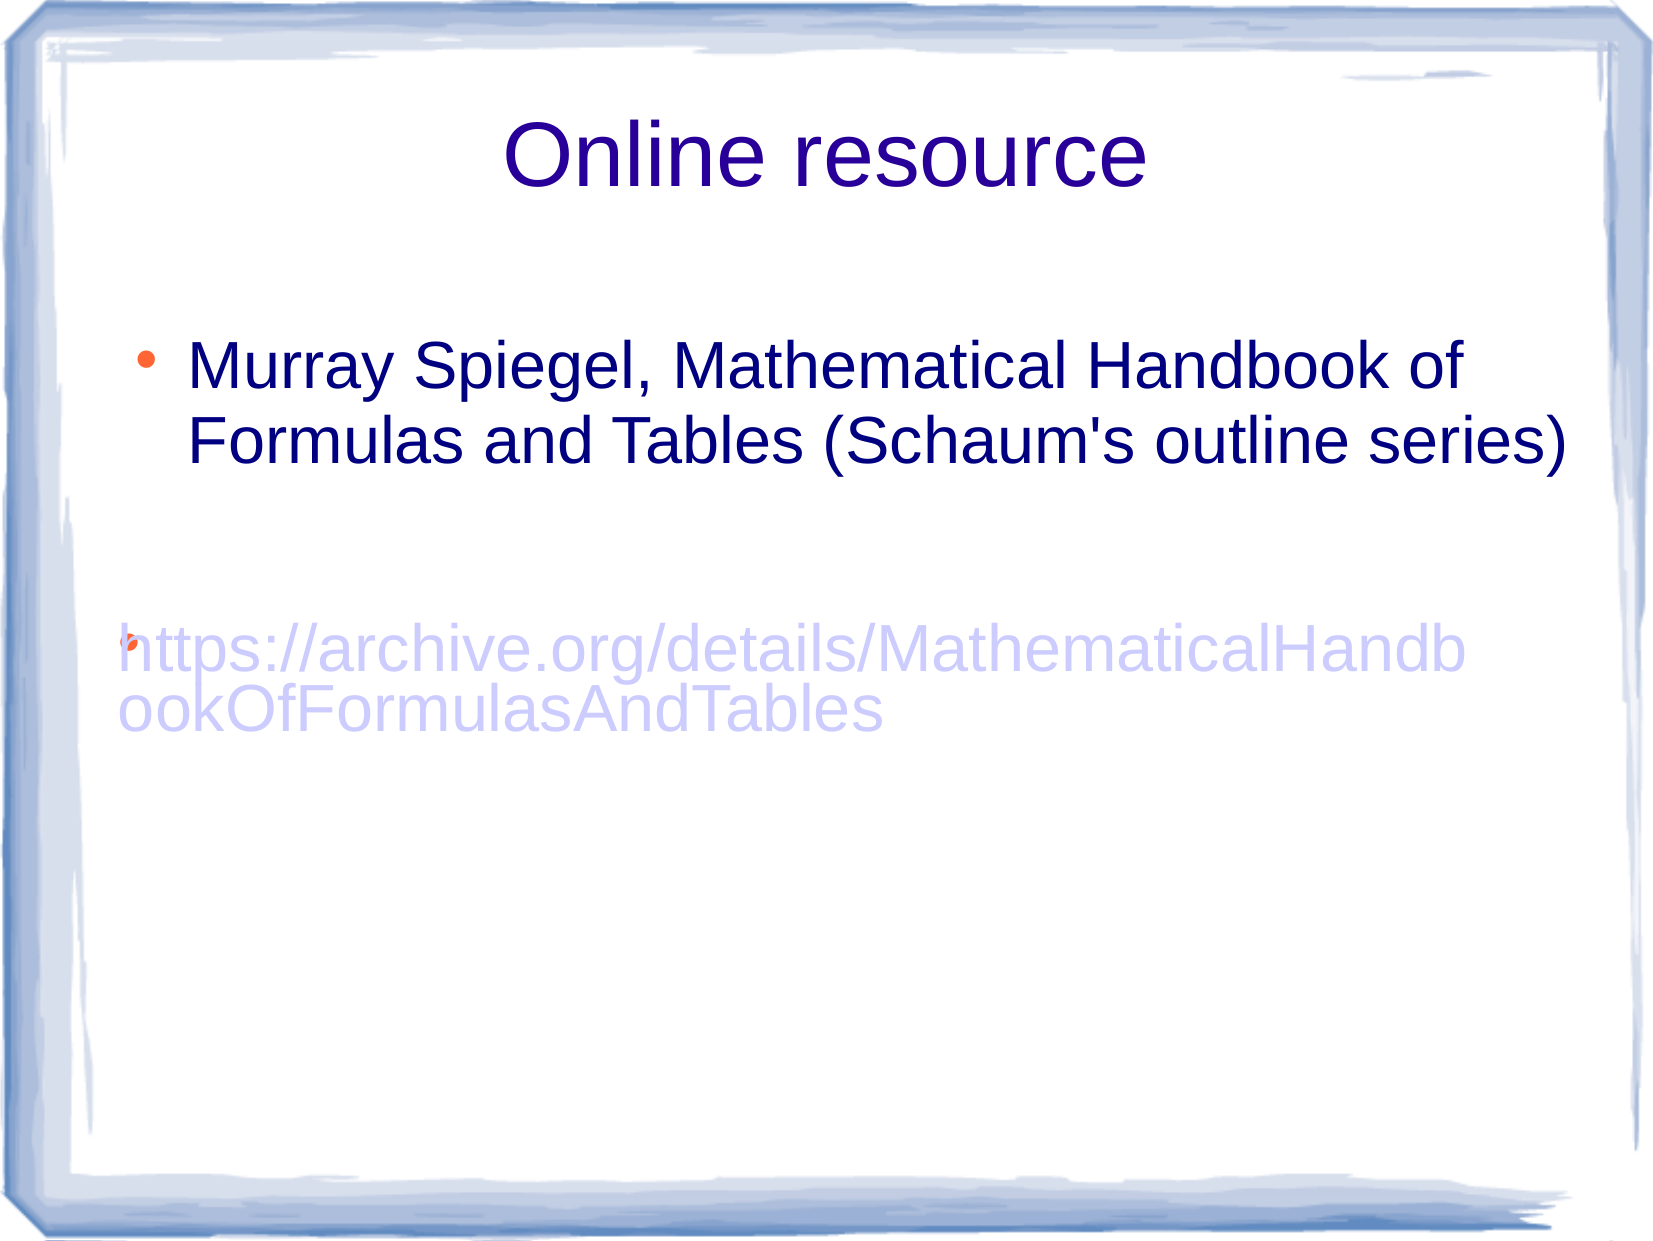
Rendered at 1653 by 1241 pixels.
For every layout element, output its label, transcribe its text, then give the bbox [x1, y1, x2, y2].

picture [0, 0, 1653, 1241]
title Online resource [82, 49, 1571, 257]
list Murray Spiegel, Mathematical Handbook of Formulas and Tables (Schaum's outline series) https://archive.org/details/MathematicalHandbookOfFormulasAndTables [117, 324, 1571, 1144]
